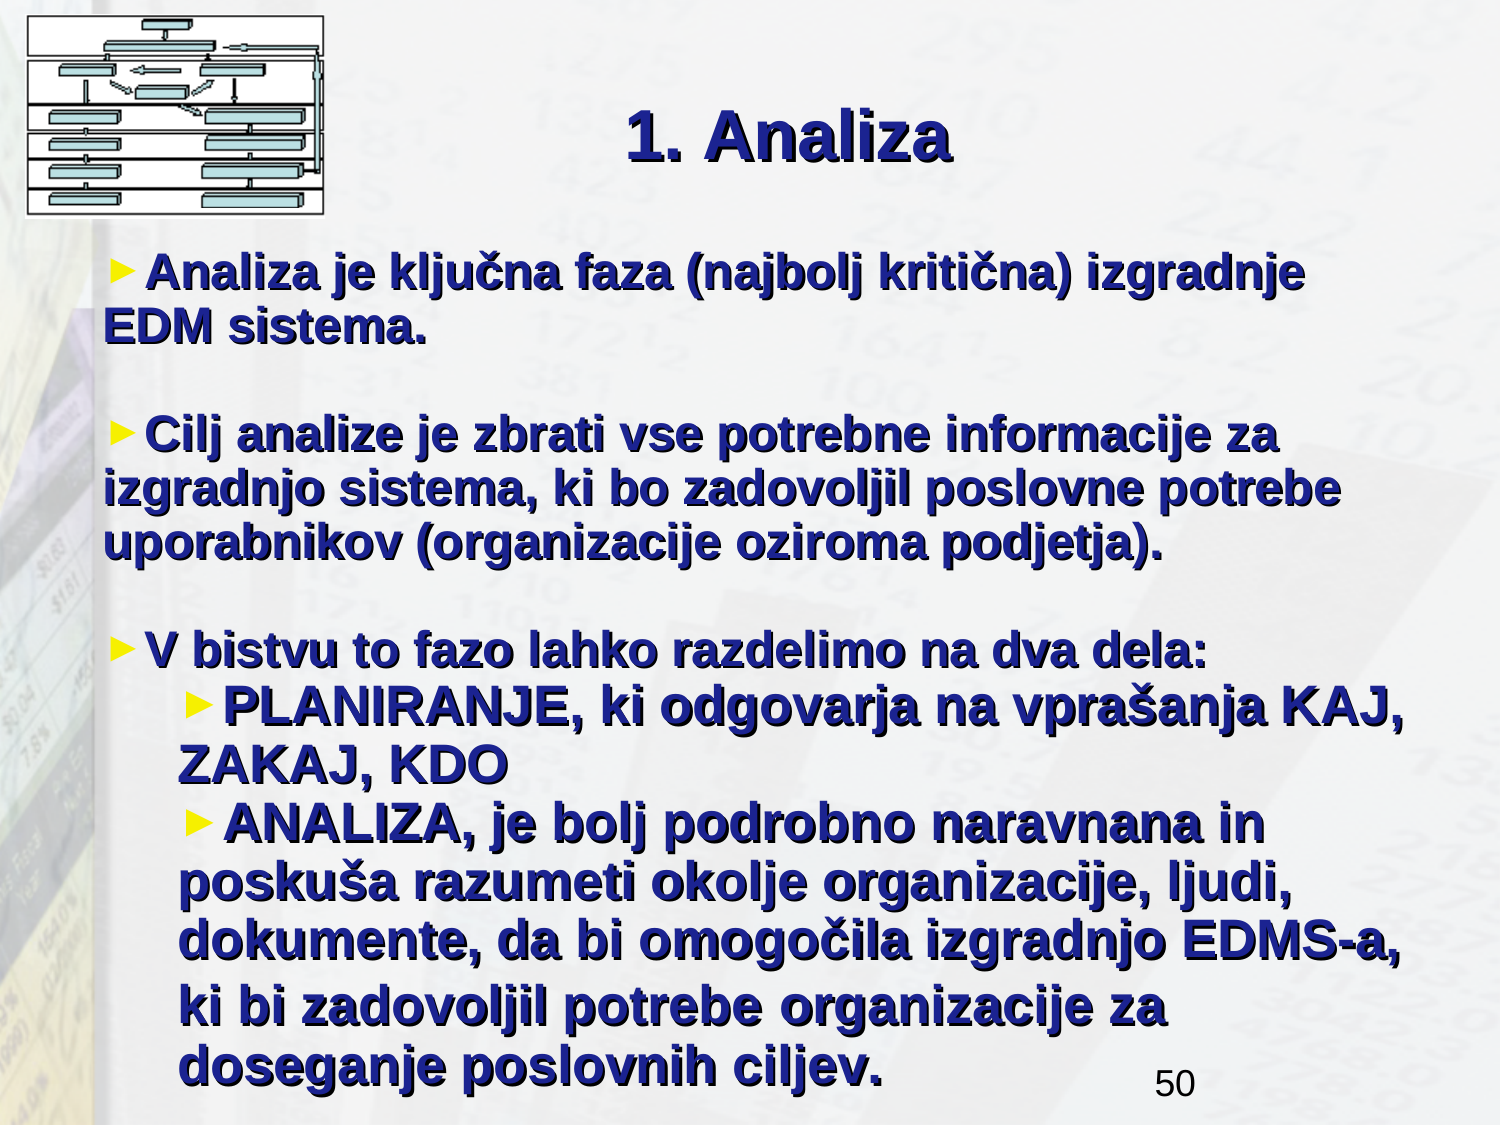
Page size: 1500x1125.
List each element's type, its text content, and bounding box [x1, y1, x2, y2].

title 1. Analiza [112, 37, 1463, 225]
list Analiza je ključna faza (najbolj kritična) izgradnje EDM sistema. Cilj analize je zbrati vse potrebne informacije za izgradnjo sistema, ki bo zadovoljil poslovne potrebe uporabnikov (organizacije oziroma podjetja). V bistvu to fazo lahko razdelimo na dva dela: PLANIRANJE, ki odgovarja na vprašanja KAJ, ZAKAJ, KDO ANALIZA, je bolj podrobno naravnana in poskuša razumeti okolje organizacije, ljudi, dokumente, da bi omogočila izgradnjo EDMS-a, ki bi zadovoljil potrebe organizacije za doseganje poslovnih ciljev. [87, 237, 1435, 1125]
picture [0, 0, 1500, 1125]
chart [24, 14, 325, 219]
